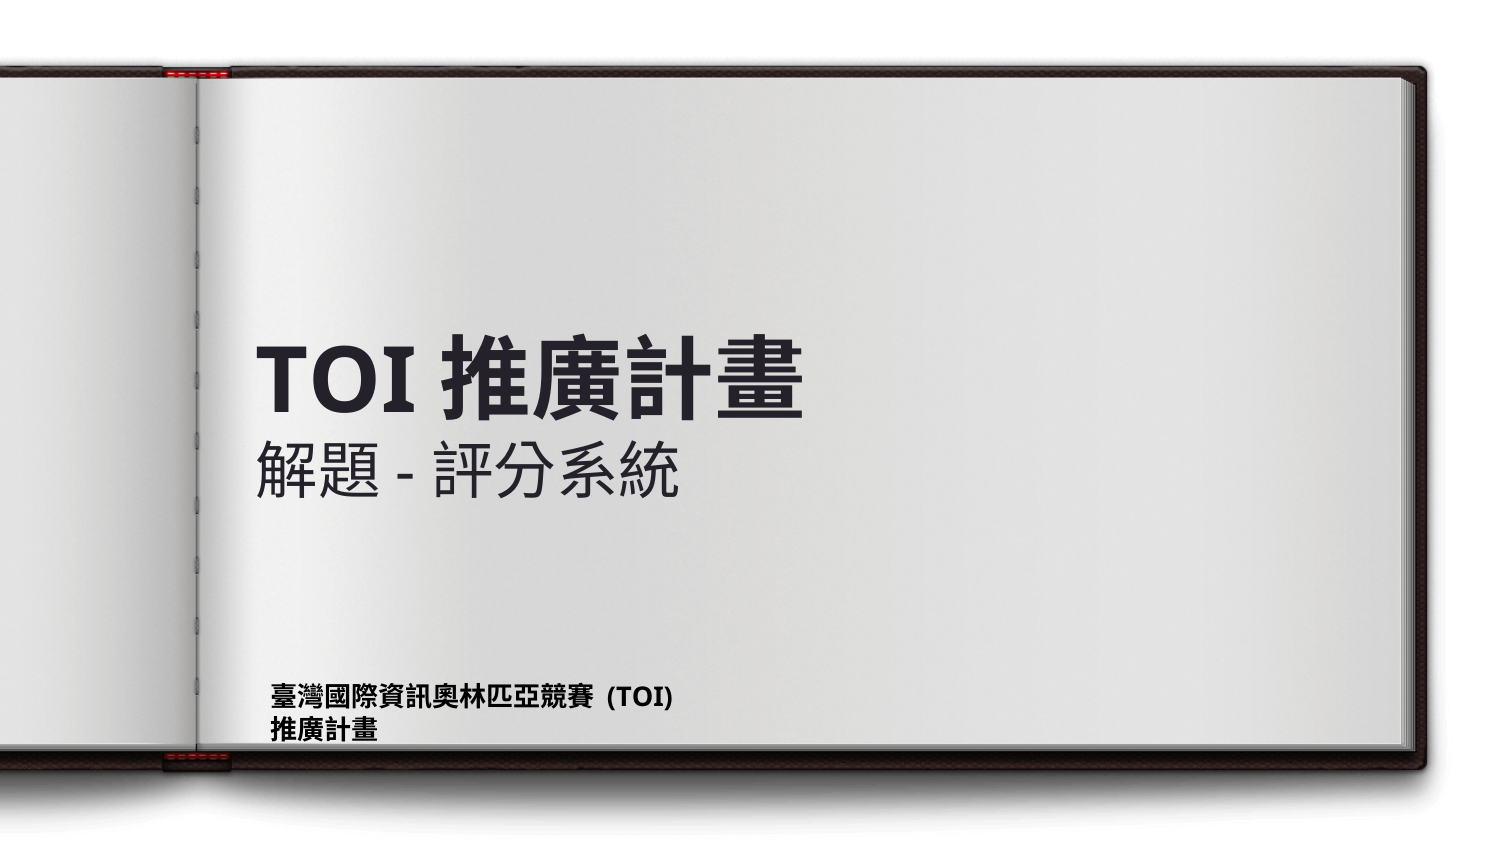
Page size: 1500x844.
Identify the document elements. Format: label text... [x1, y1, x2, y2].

text_box TOI推廣計畫 解題-評分系統 [240, 262, 894, 565]
